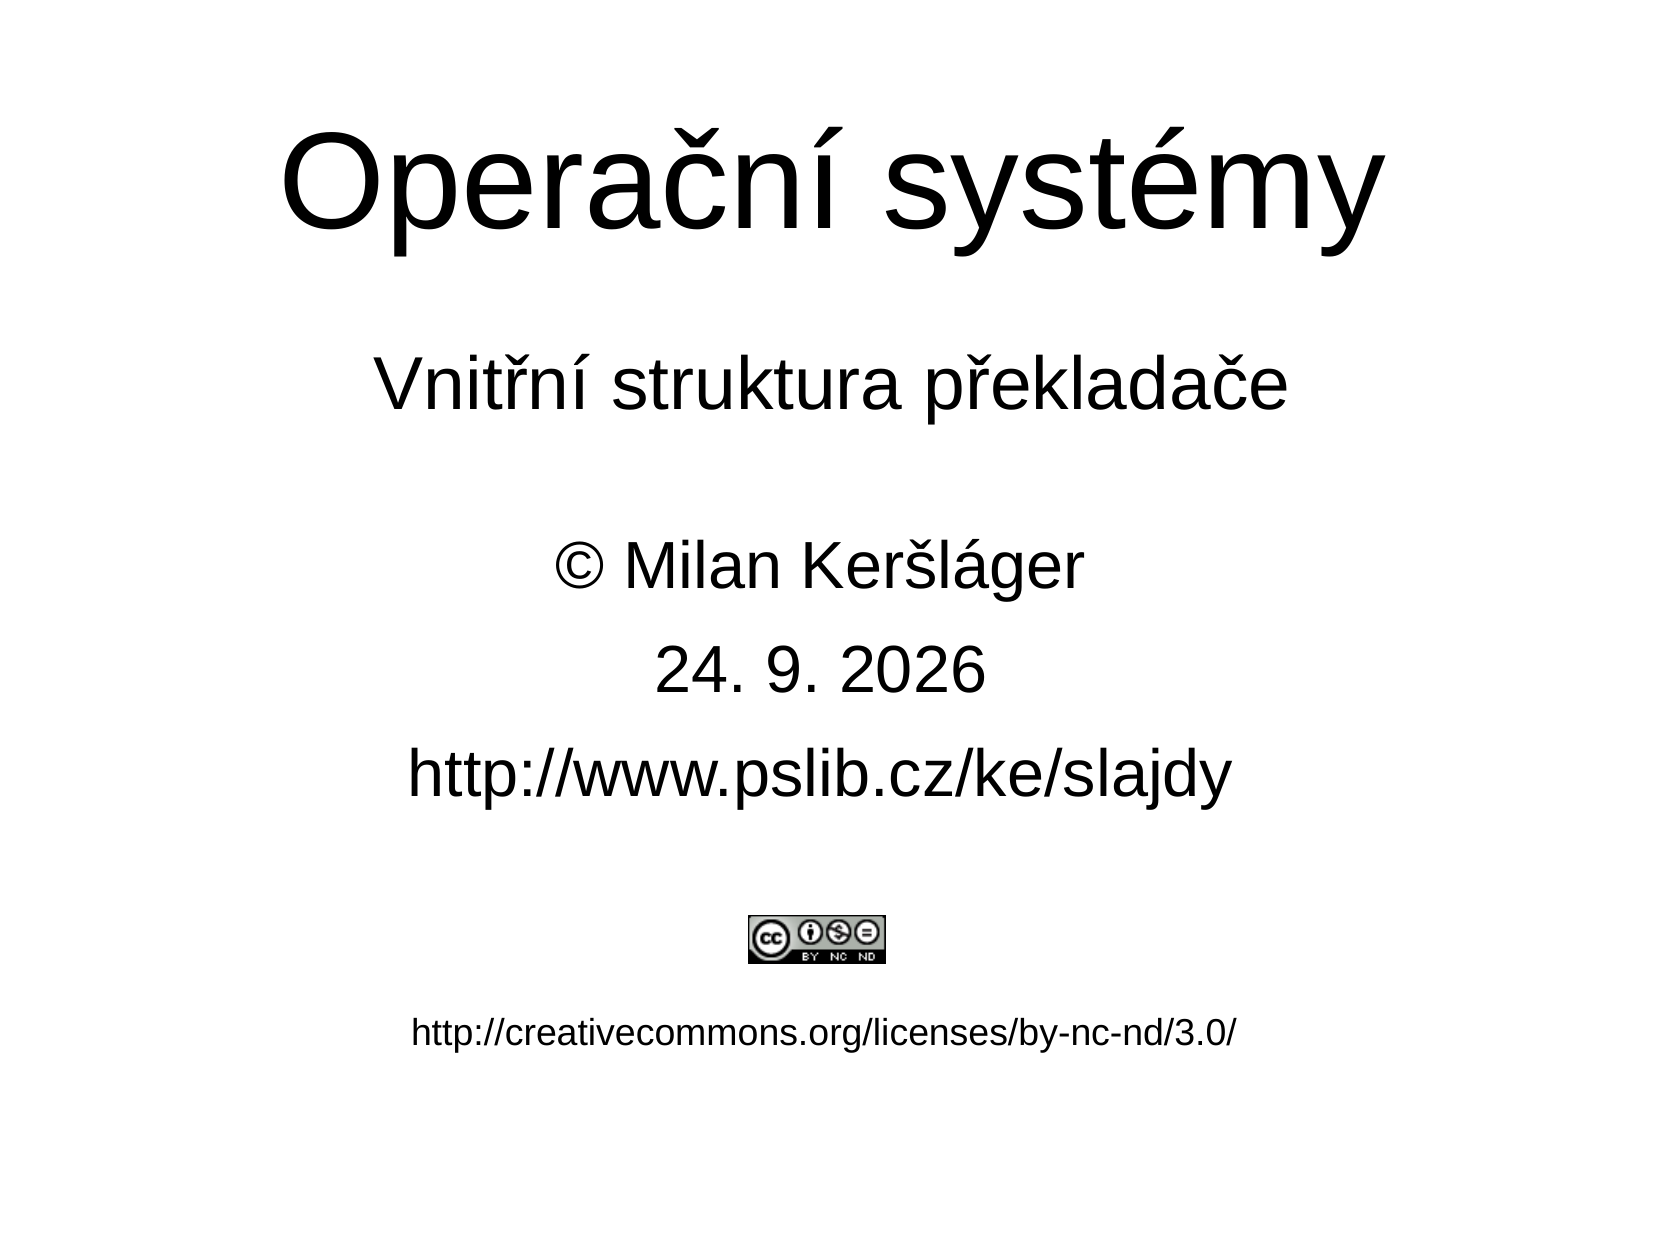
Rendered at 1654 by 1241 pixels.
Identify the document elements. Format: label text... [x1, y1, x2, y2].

picture [748, 915, 886, 964]
title Operační systémy Vnitřní struktura překladače [88, 50, 1577, 479]
text_box http://creativecommons.org/licenses/by-nc-nd/3.0/ [337, 1003, 1312, 1061]
list © Milan Keršláger 4.3.2010 http://www.pslib.cz/ke/slajdy [76, 527, 1565, 916]
